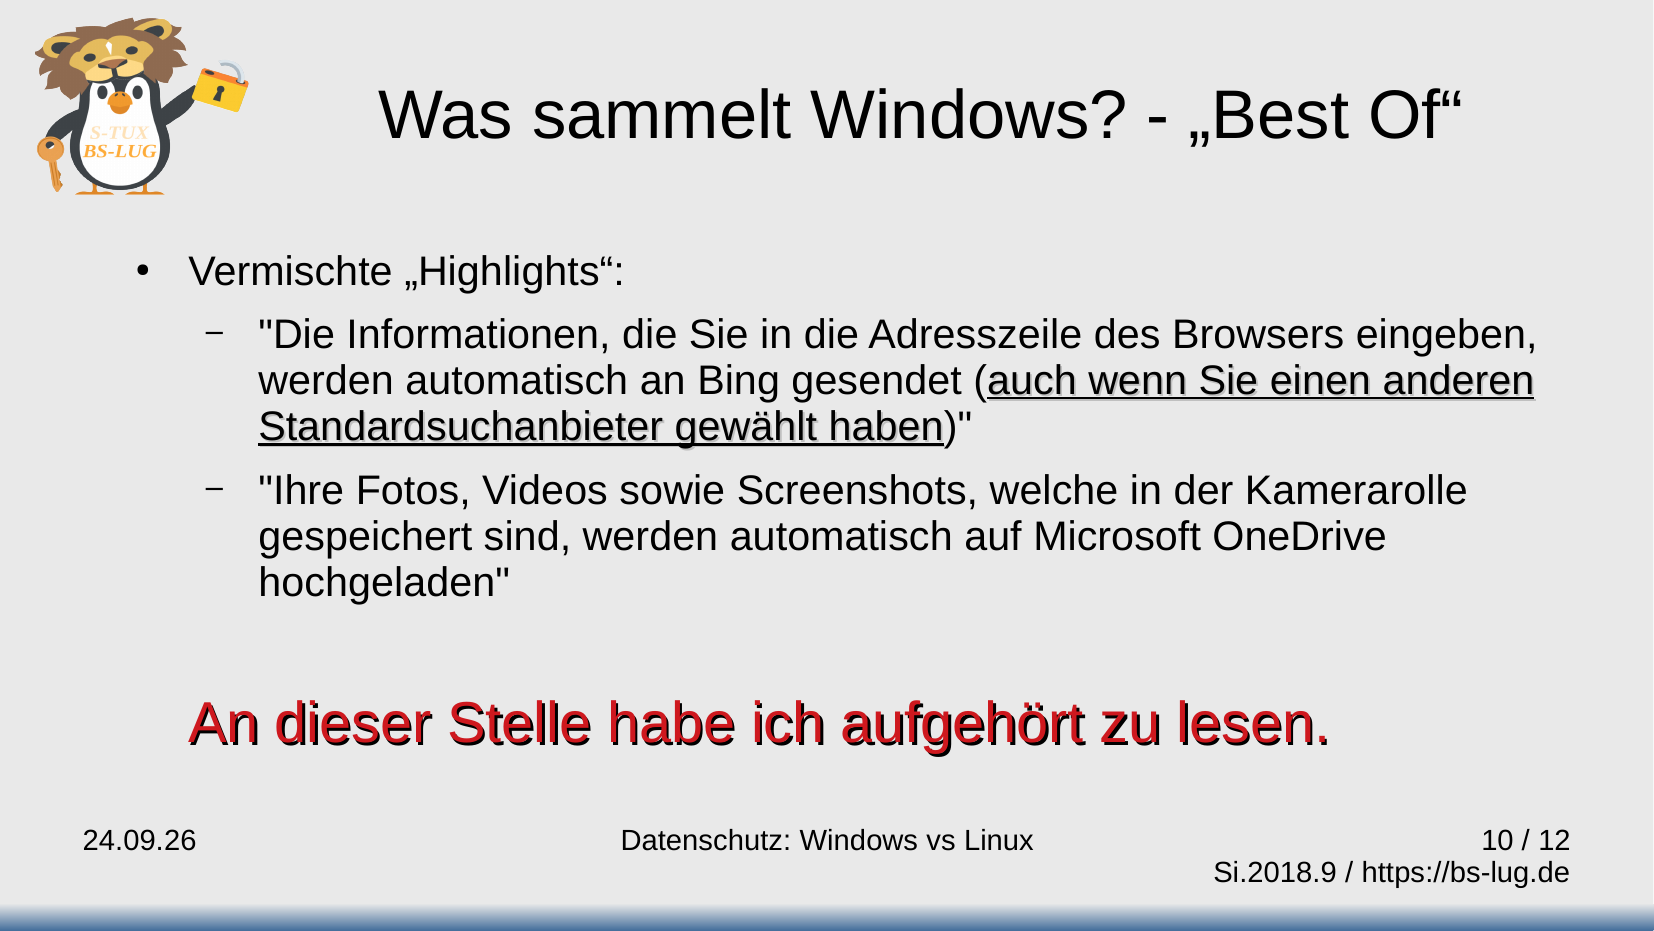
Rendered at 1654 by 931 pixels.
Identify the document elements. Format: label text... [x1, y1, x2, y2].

title Was sammelt Windows? - „Best Of“ [271, 37, 1571, 193]
list Vermischte „Highlights“: "Die Informationen, die Sie in die Adresszeile des Browsers eingeben, werden automatisch an Bing gesendet (auch wenn Sie einen anderen Standardsuchanbieter gewählt haben)" "Ihre Fotos, Videos sowie Screenshots, welche in der Kamerarolle gespeichert sind, werden automatisch auf Microsoft OneDrive hochgeladen" An dieser Stelle habe ich aufgehört zu lesen. [118, 248, 1571, 758]
picture [35, 17, 249, 211]
